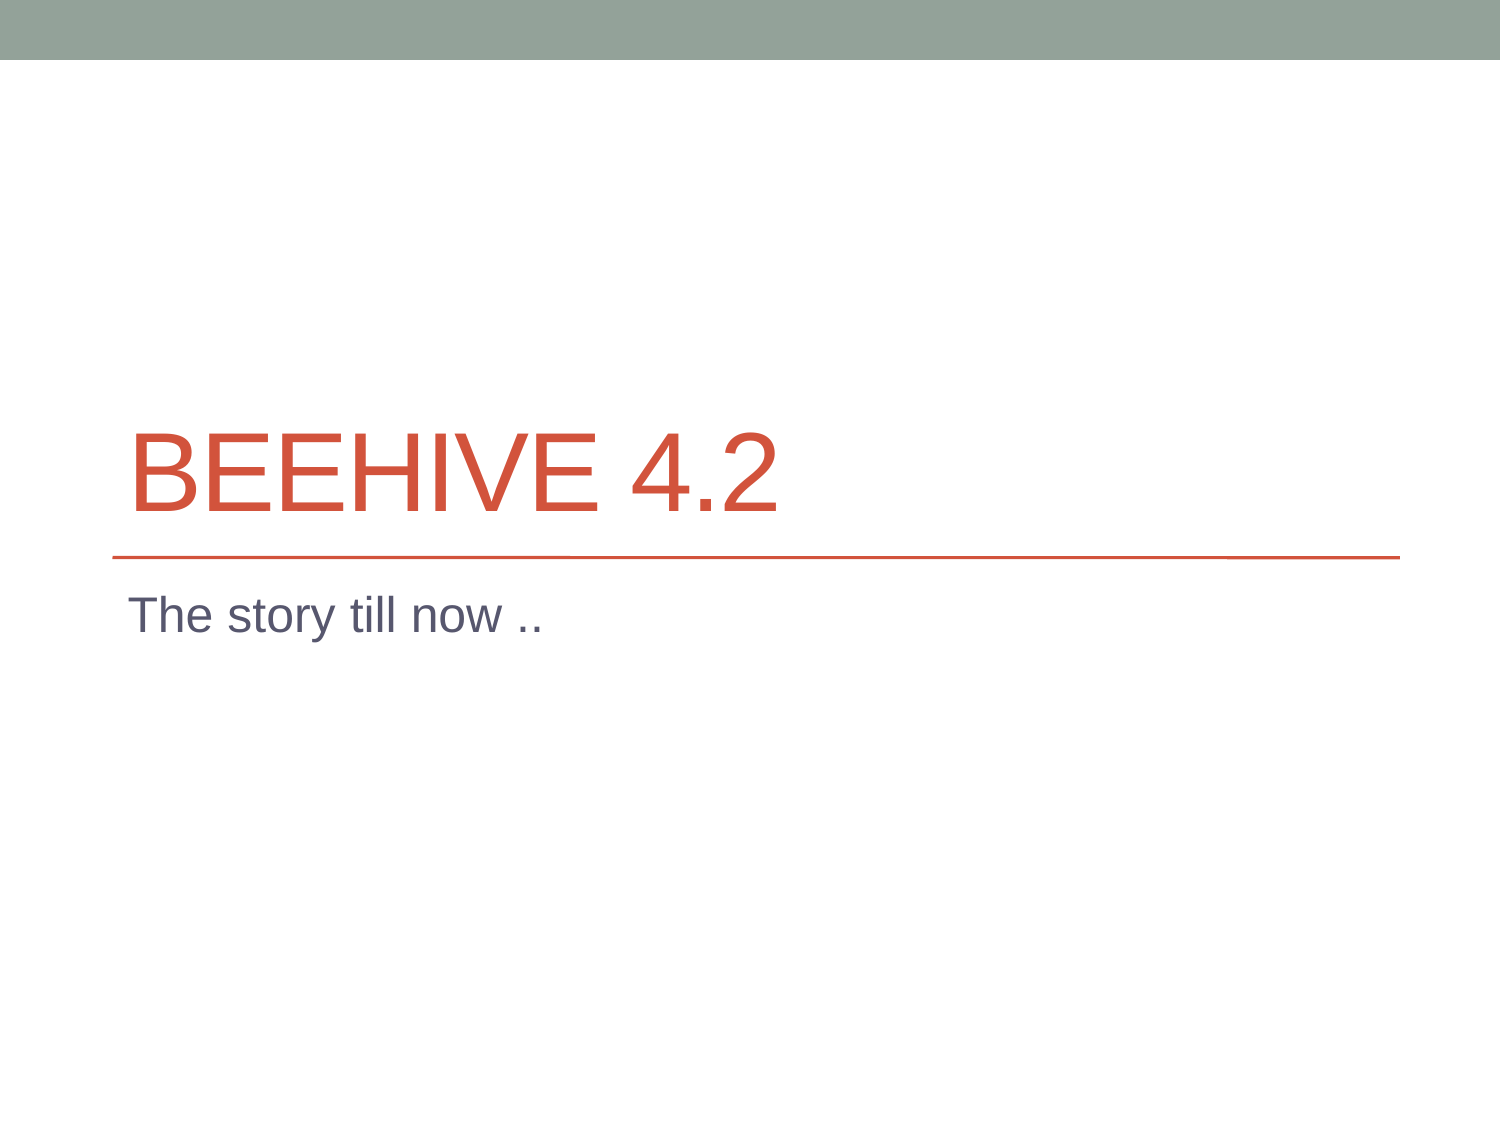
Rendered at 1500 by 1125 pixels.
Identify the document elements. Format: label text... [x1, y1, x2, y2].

title Beehive 4.2 [112, 224, 1400, 542]
subtitle The story till now .. [112, 575, 1163, 863]
